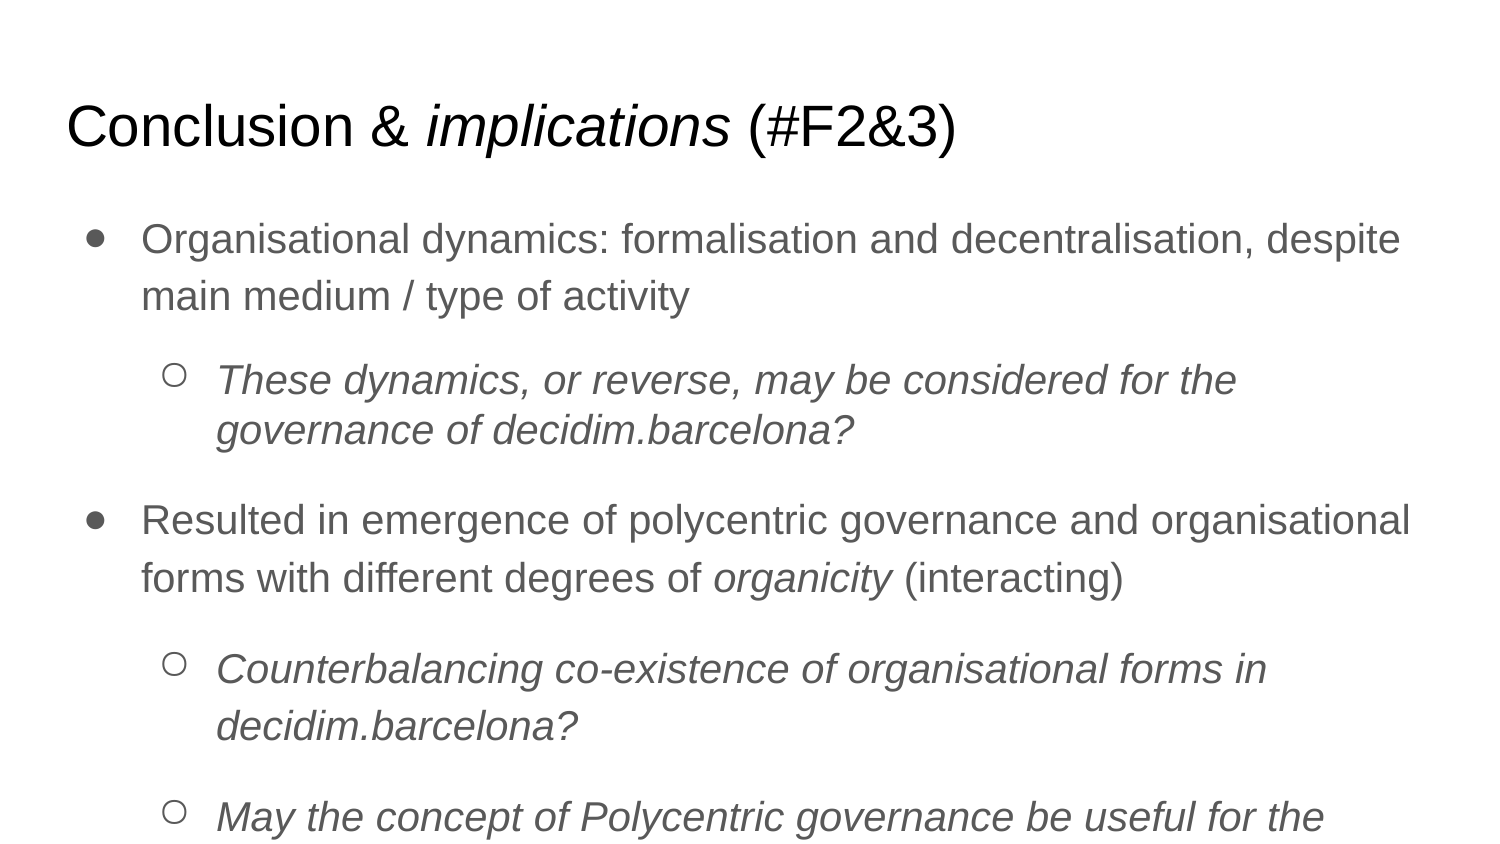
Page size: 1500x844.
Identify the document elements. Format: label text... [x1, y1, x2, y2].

title Conclusion & implications (#F2&3) [51, 72, 1449, 167]
list Organisational dynamics: formalisation and decentralisation, despite main medium / type of activity These dynamics, or reverse, may be considered for the governance of decidim.barcelona? Resulted in emergence of polycentric governance and organisational forms with different degrees of organicity (interacting) Counterbalancing co-existence of organisational forms in decidim.barcelona? May the concept of Polycentric governance be useful for the platform? [51, 189, 1449, 750]
